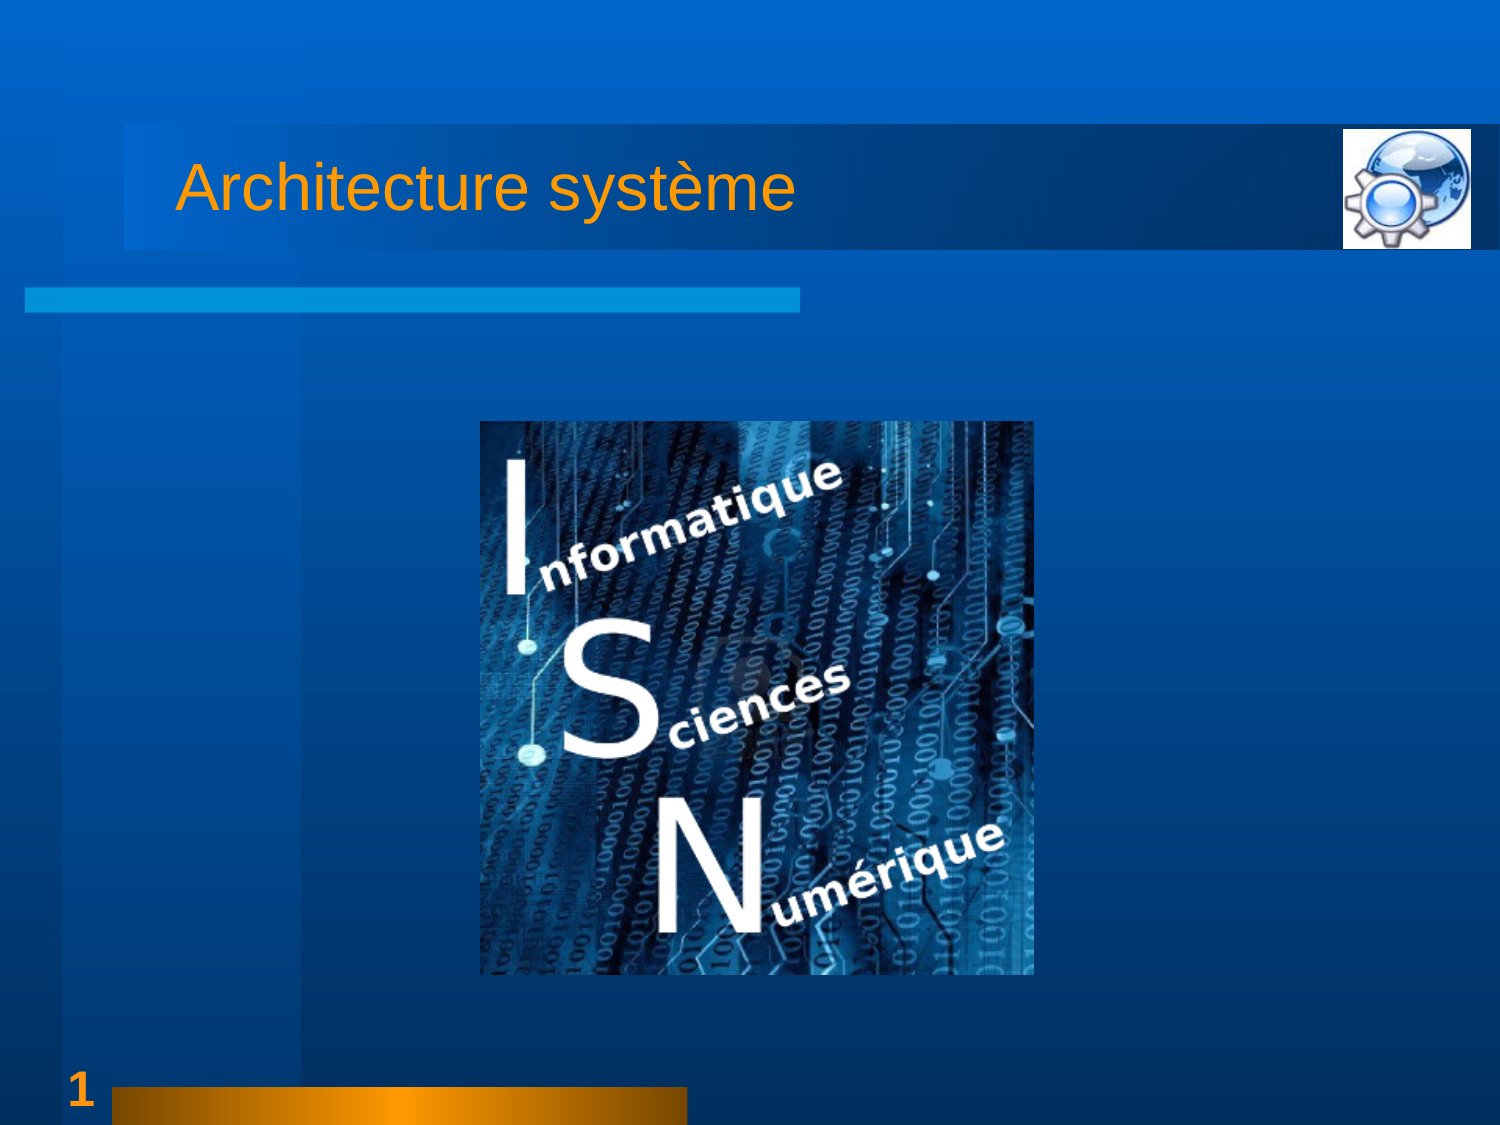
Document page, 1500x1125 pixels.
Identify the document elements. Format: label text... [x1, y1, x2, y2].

picture [1343, 129, 1471, 249]
picture [480, 421, 1034, 975]
text_box Architecture système [160, 141, 1354, 234]
